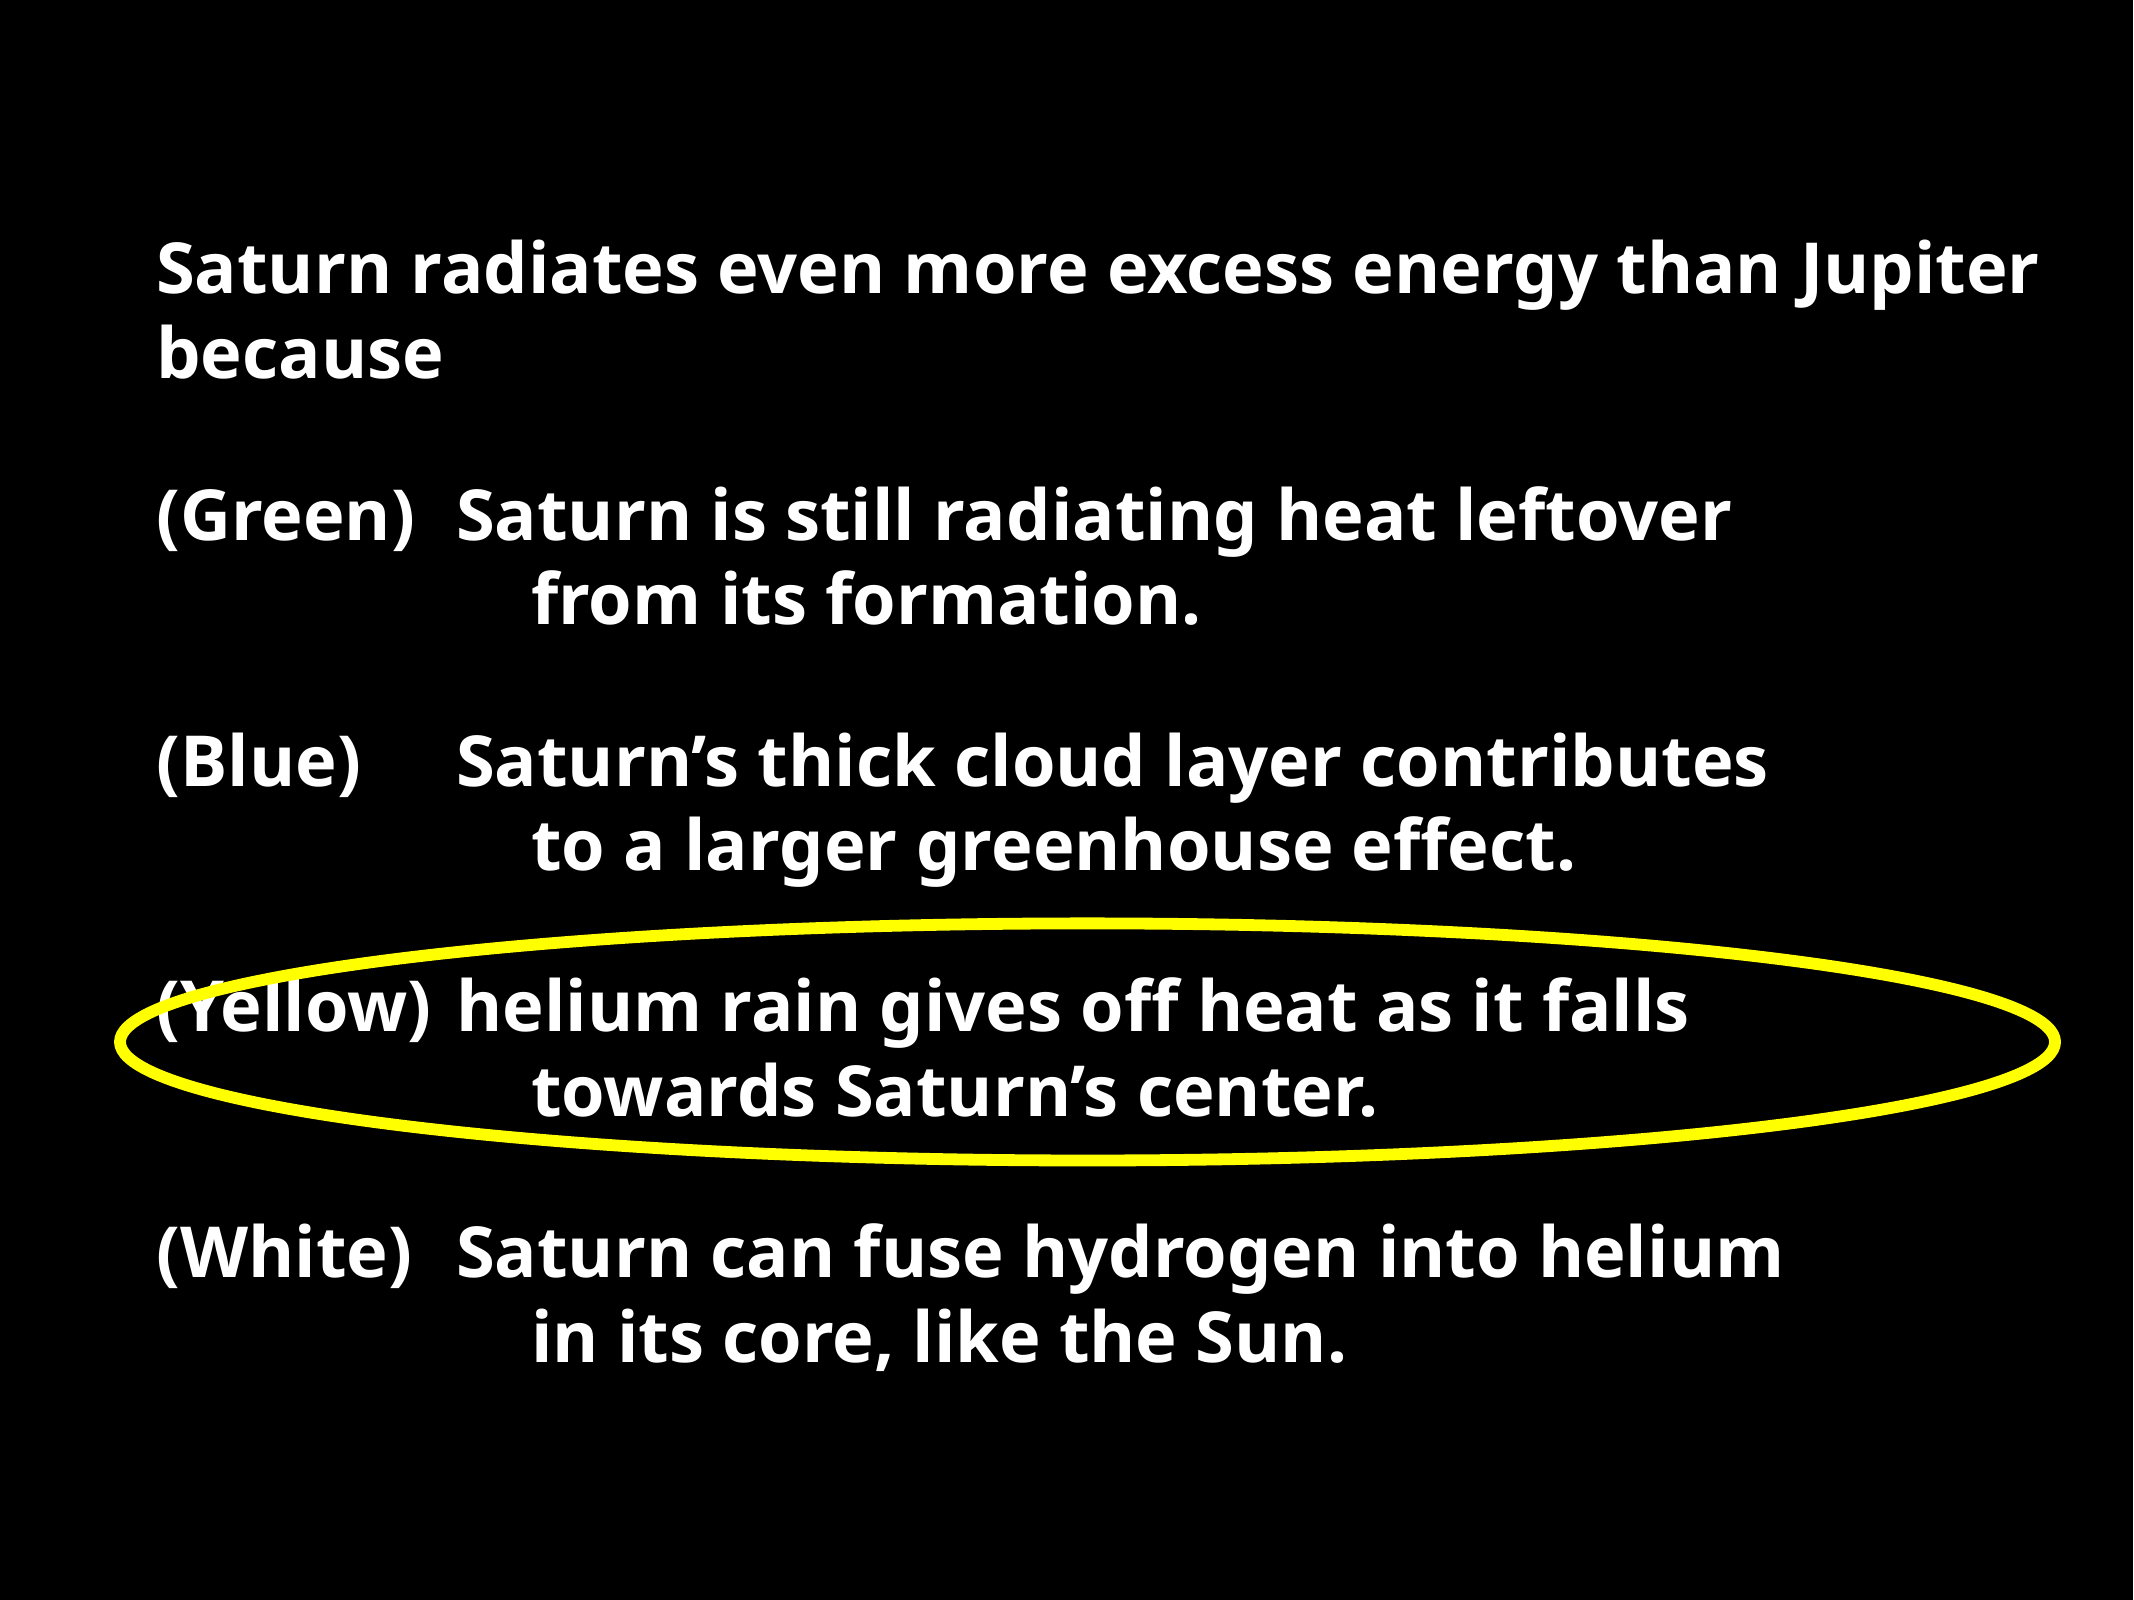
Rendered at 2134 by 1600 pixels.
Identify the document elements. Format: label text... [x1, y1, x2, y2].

list Saturn radiates even more excess energy than Jupiter because (Green) Saturn is still radiating heat leftover from its formation. (Blue) Saturn’s thick cloud layer contributes to a larger greenhouse effect. (Yellow) helium rain gives off heat as it falls towards Saturn’s center. (White) Saturn can fuse hydrogen into helium in its core, like the Sun. [156, 208, 2116, 1392]
list Saturn radiates even more excess energy than Jupiter because (Green) Saturn is still radiating heat leftover from its formation. (Blue) Saturn’s thick cloud layer contributes to a larger greenhouse effect. (Yellow) helium rain gives off heat as it falls towards Saturn’s center. (White) Saturn can fuse hydrogen into helium in its core, like the Sun. [156, 930, 2048, 1154]
